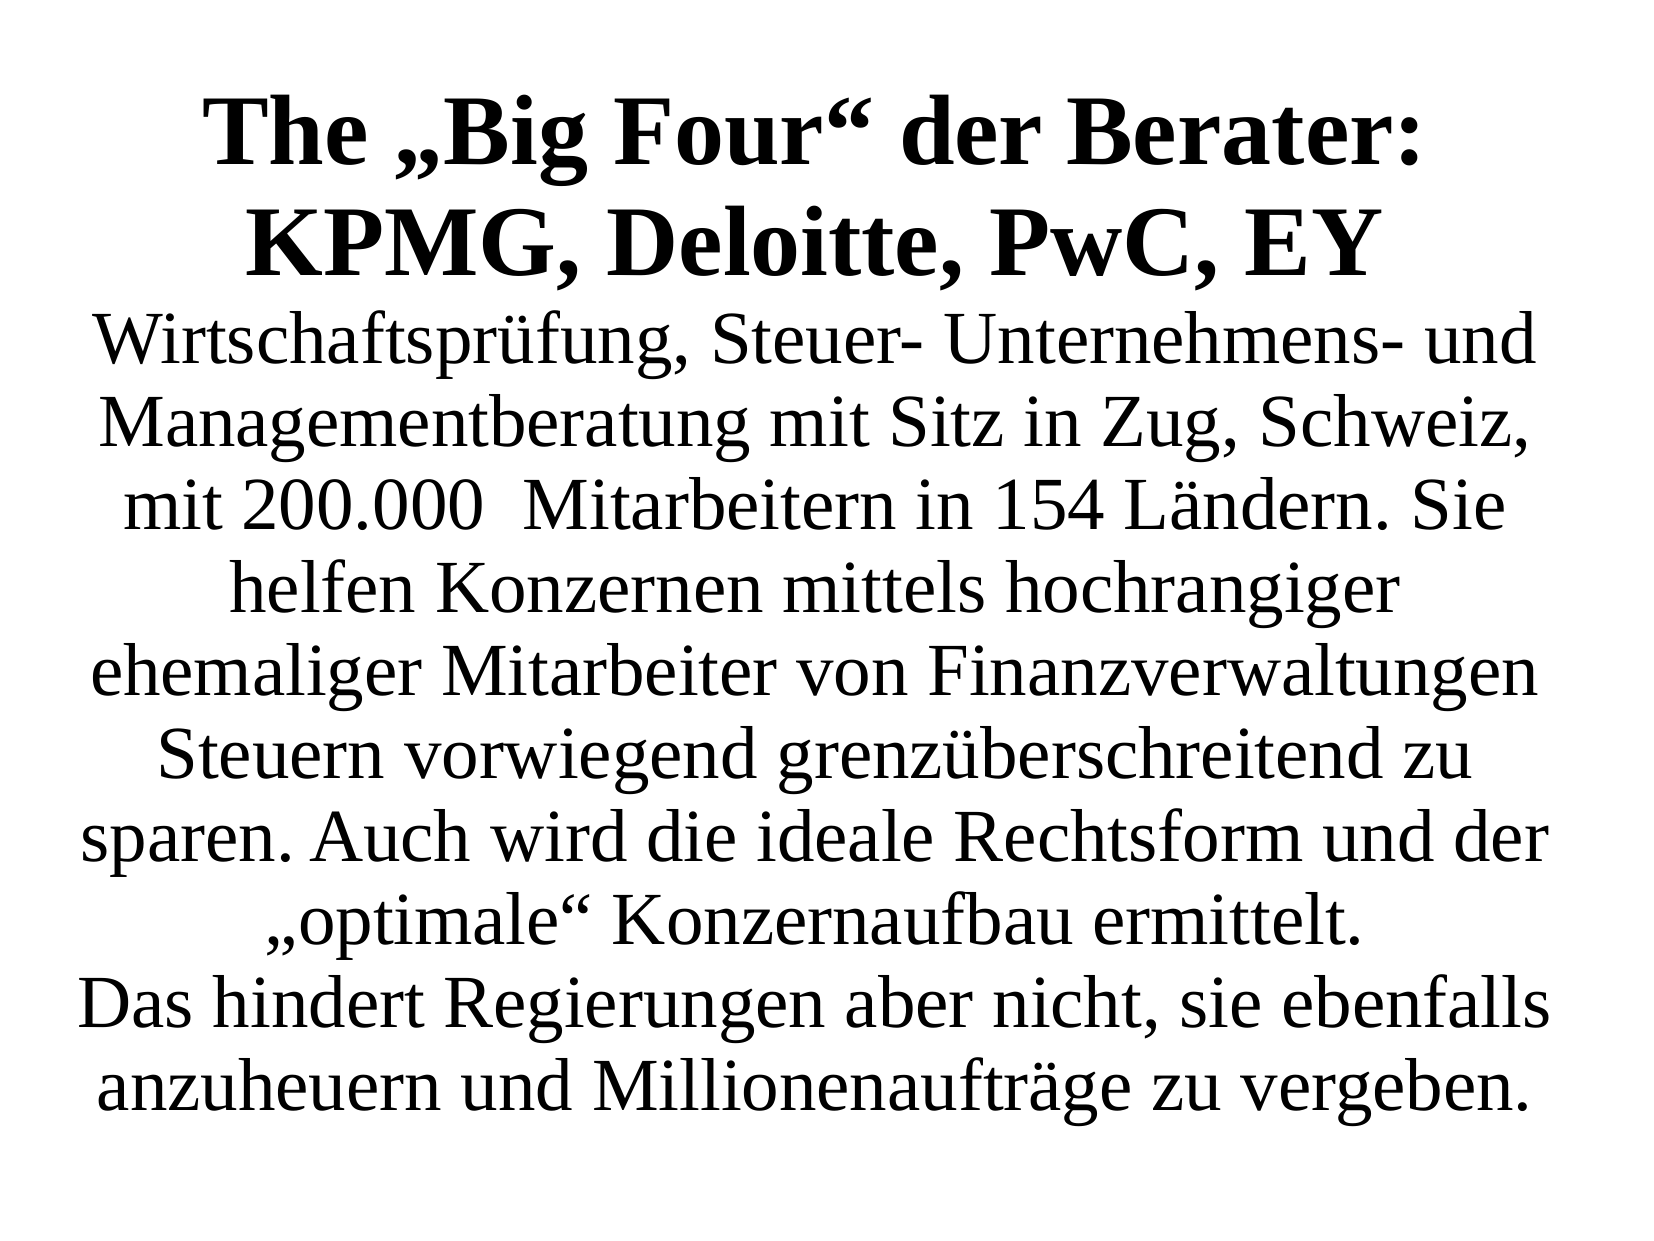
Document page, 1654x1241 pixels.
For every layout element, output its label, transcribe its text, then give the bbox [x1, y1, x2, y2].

text_box The „Big Four“ der Berater: KPMG, Deloitte, PwC, EY Wirtschaftsprüfung, Steuer- Unternehmens- und Managementberatung mit Sitz in Zug, Schweiz, mit 200.000 Mitarbeitern in 154 Ländern. Sie helfen Konzernen mittels hochrangiger ehemaliger Mitarbeiter von Finanzverwaltungen Steuern vorwiegend grenzüberschreitend zu sparen. Auch wird die ideale Rechtsform und der „optimale“ Konzernaufbau ermittelt. Das hindert Regierungen aber nicht, sie ebenfalls anzuheuern und Millionenaufträge zu vergeben. [62, 68, 1615, 1141]
